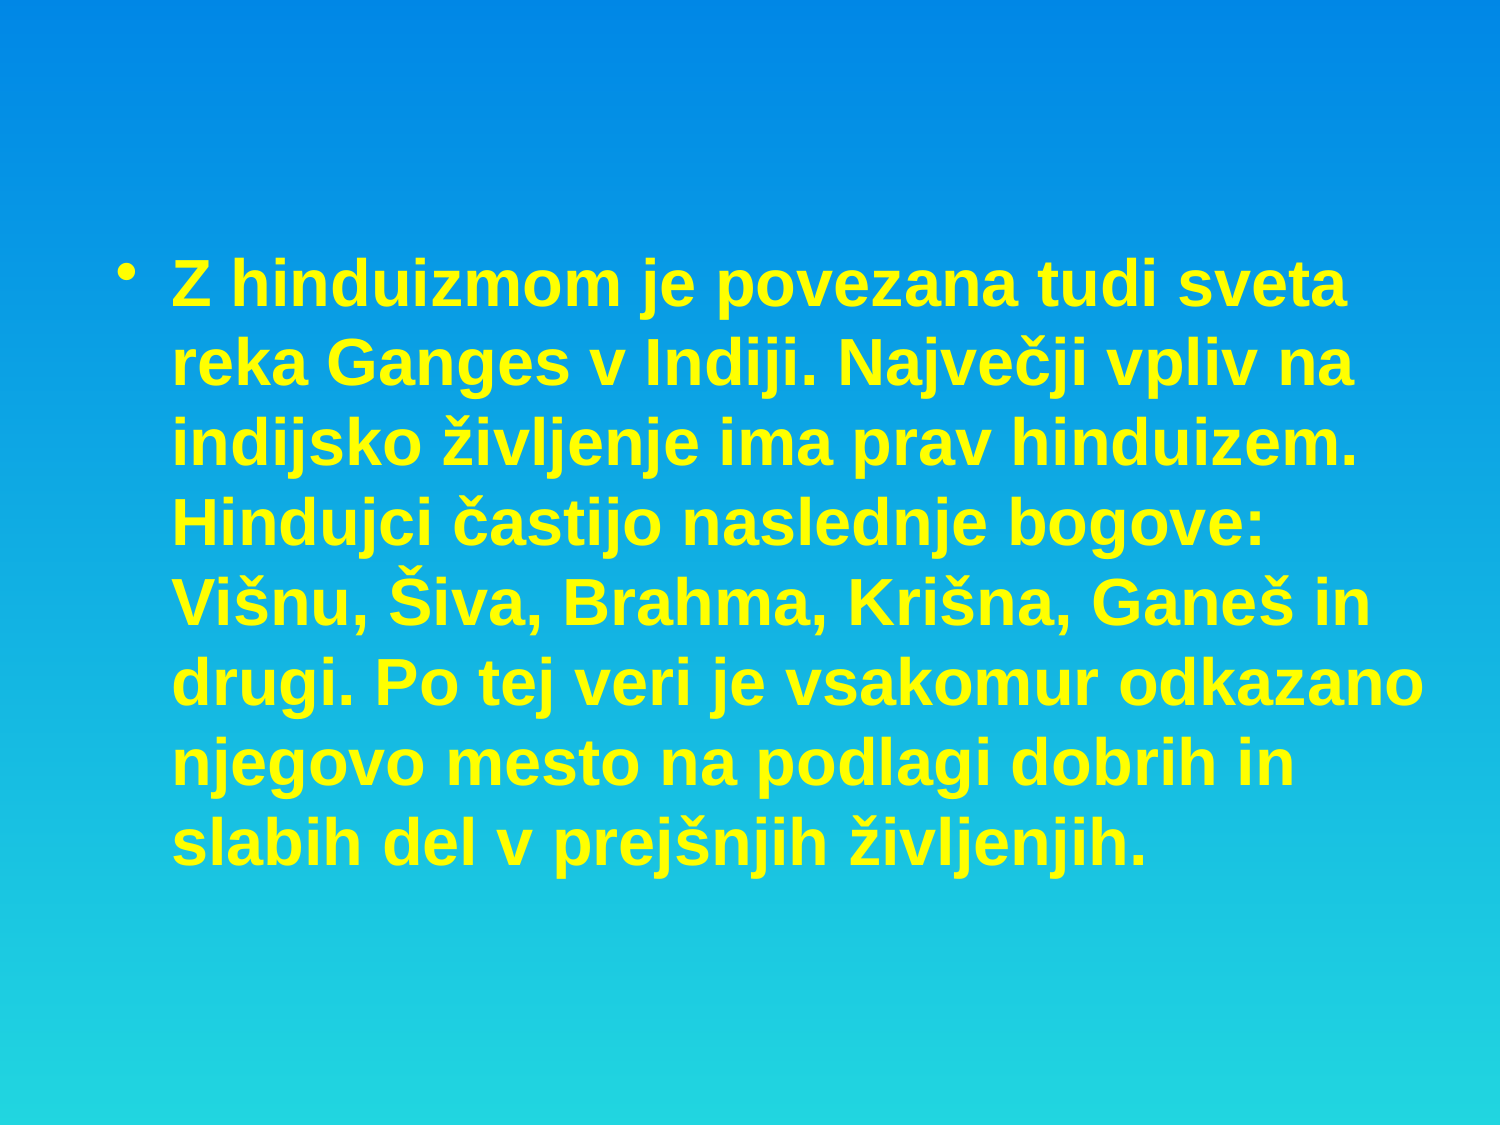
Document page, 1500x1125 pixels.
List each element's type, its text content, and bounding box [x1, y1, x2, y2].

list Z hinduizmom je povezana tudi sveta reka Ganges v Indiji. Največji vpliv na indijsko življenje ima prav hinduizem. Hindujci častijo naslednje bogove: Višnu, Šiva, Brahma, Krišna, Ganeš in drugi. Po tej veri je vsakomur odkazano njegovo mesto na podlagi dobrih in slabih del v prejšnjih življenjih. [100, 231, 1451, 975]
